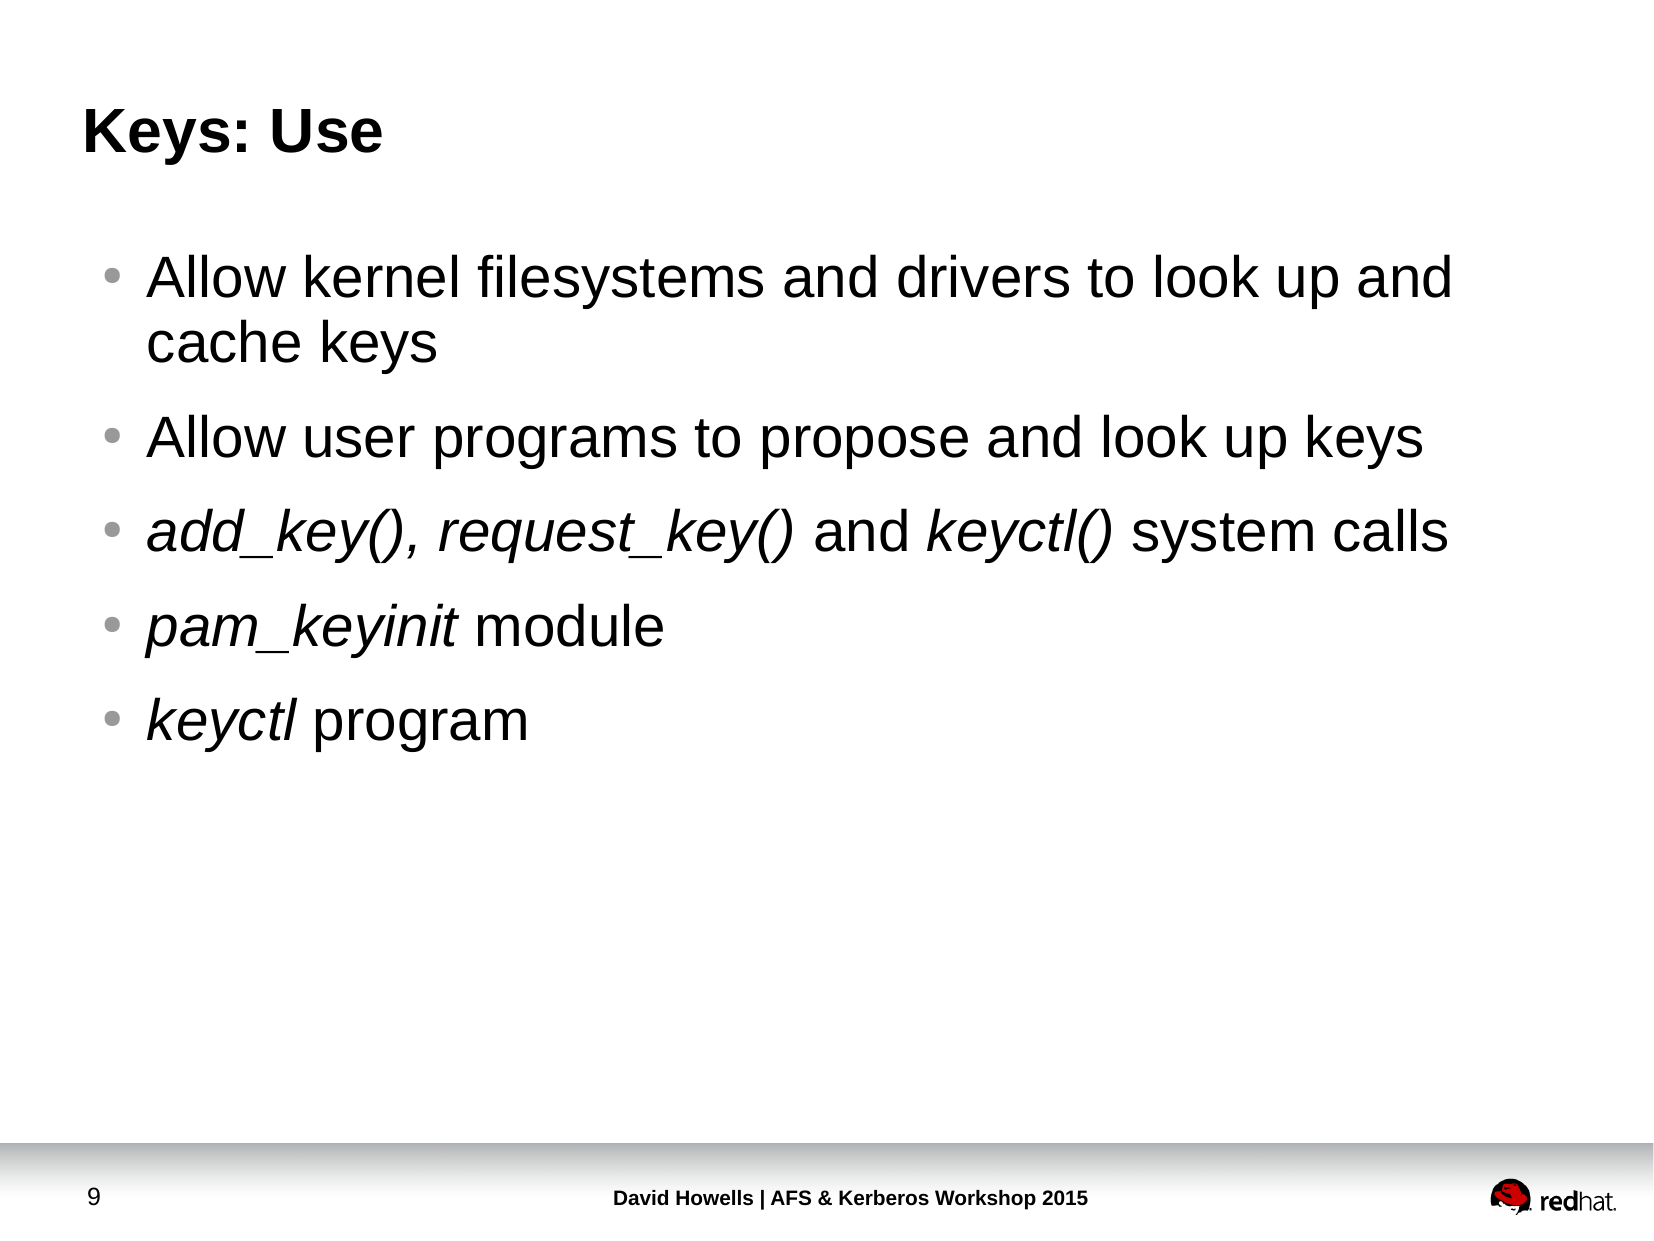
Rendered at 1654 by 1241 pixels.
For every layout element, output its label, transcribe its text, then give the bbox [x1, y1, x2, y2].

title Keys: Use [82, 37, 1571, 226]
list Allow kernel filesystems and drivers to look up and cache keys Allow user programs to propose and look up keys add_key(), request_key() and keyctl() system calls pam_keyinit module keyctl program [86, 244, 1576, 1039]
picture [0, 1143, 1654, 1241]
